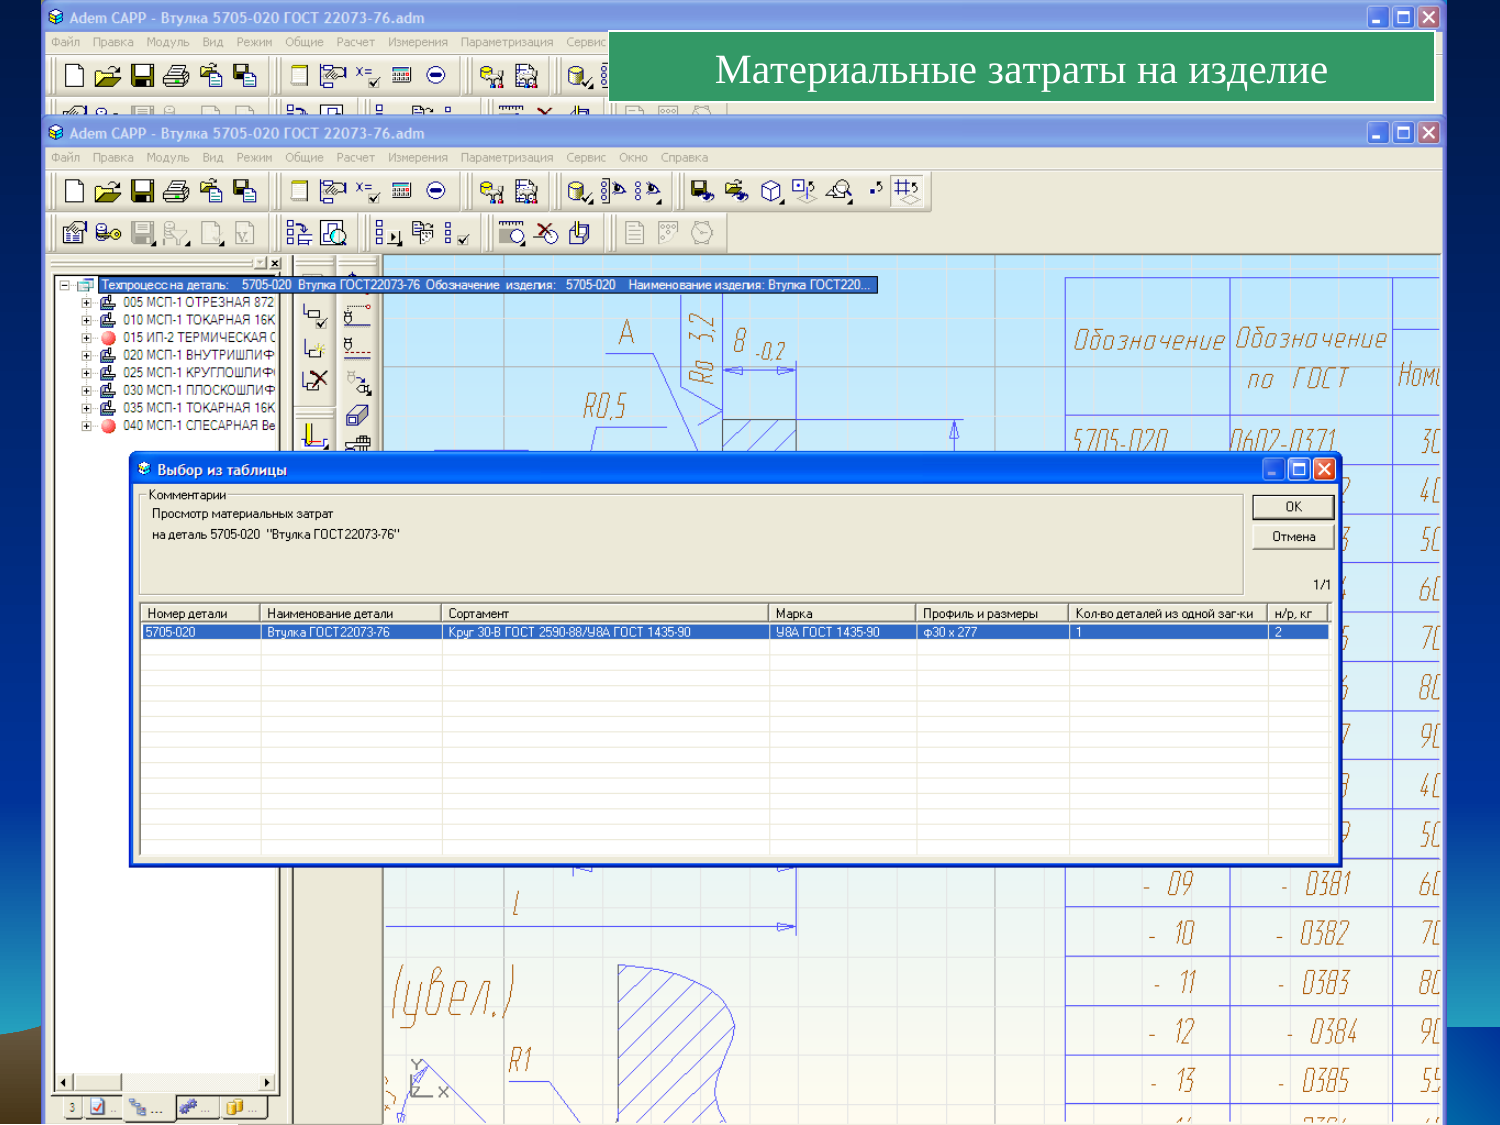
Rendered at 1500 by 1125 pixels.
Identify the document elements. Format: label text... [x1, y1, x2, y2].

picture [41, 0, 1447, 1125]
text_box Материальные затраты на изделие [608, 30, 1436, 102]
